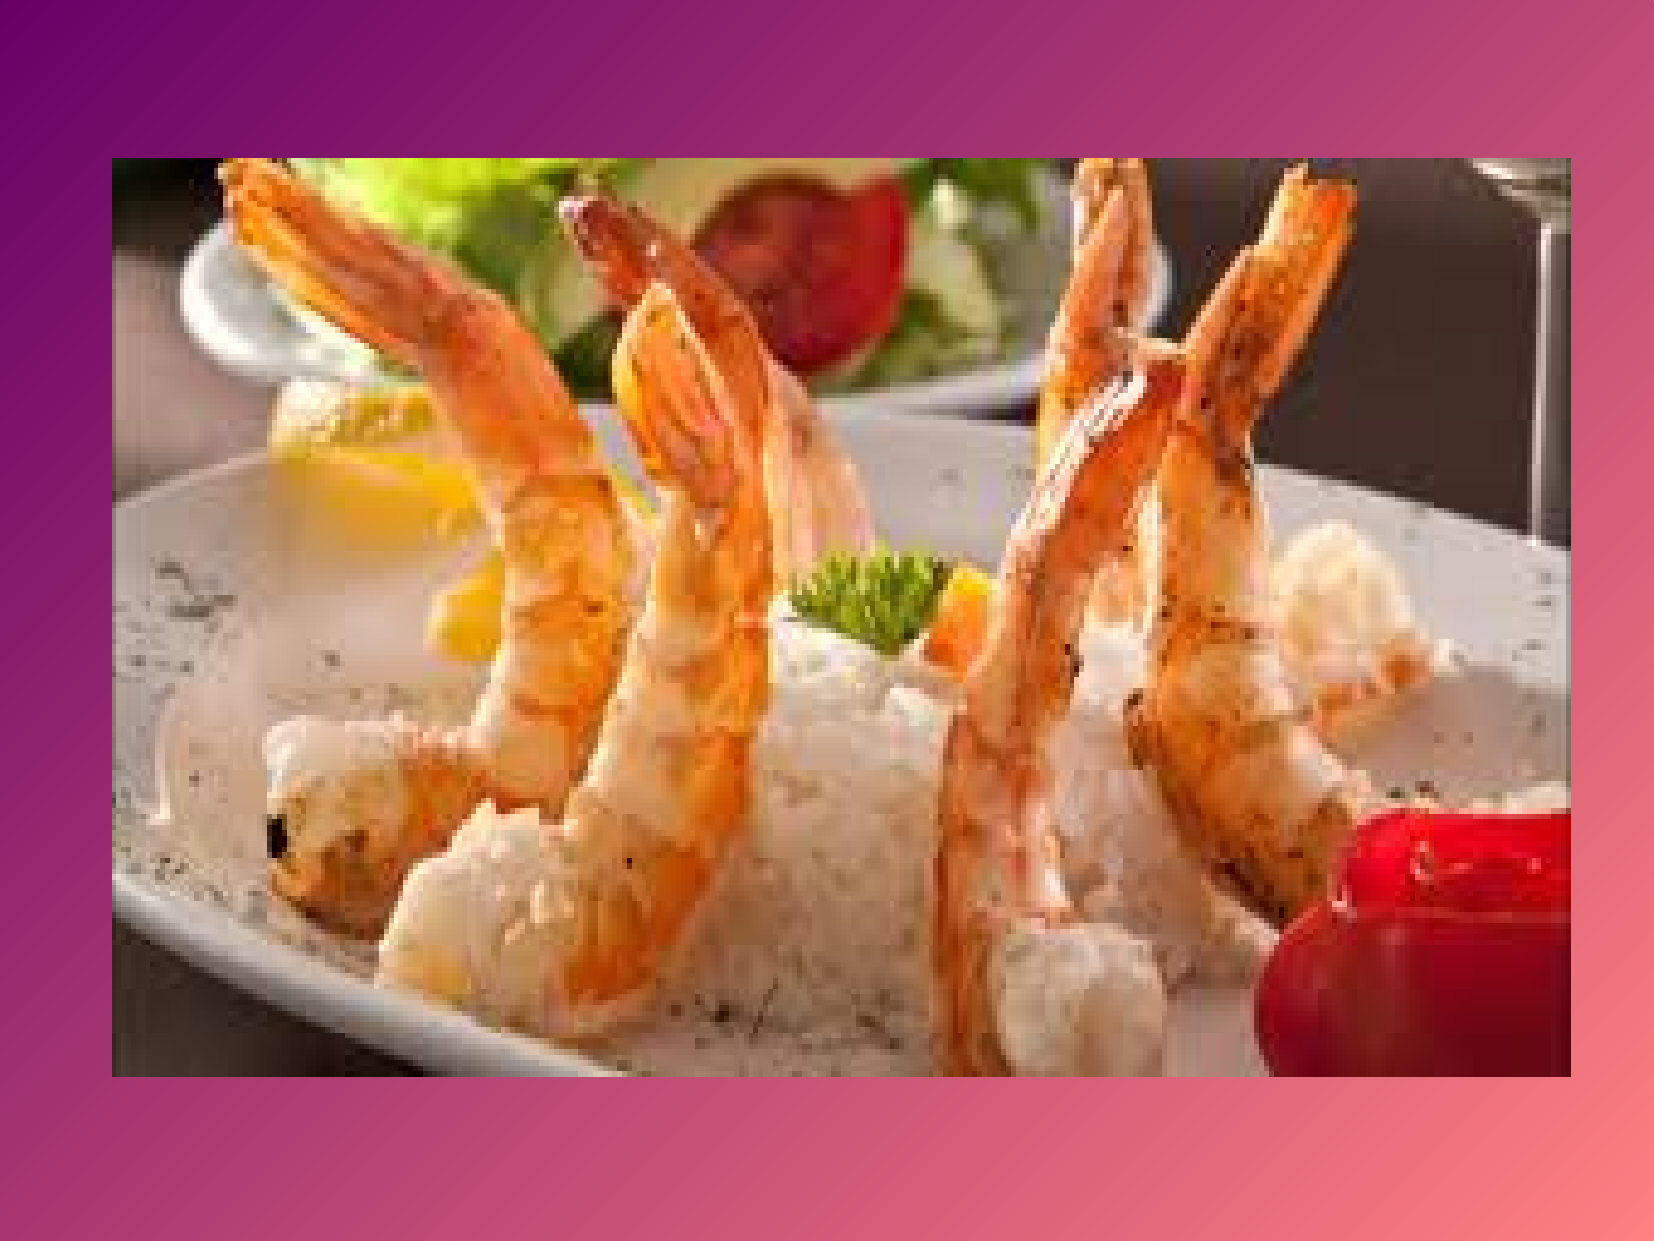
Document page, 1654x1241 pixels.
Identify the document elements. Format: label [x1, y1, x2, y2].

picture [112, 158, 1571, 1077]
